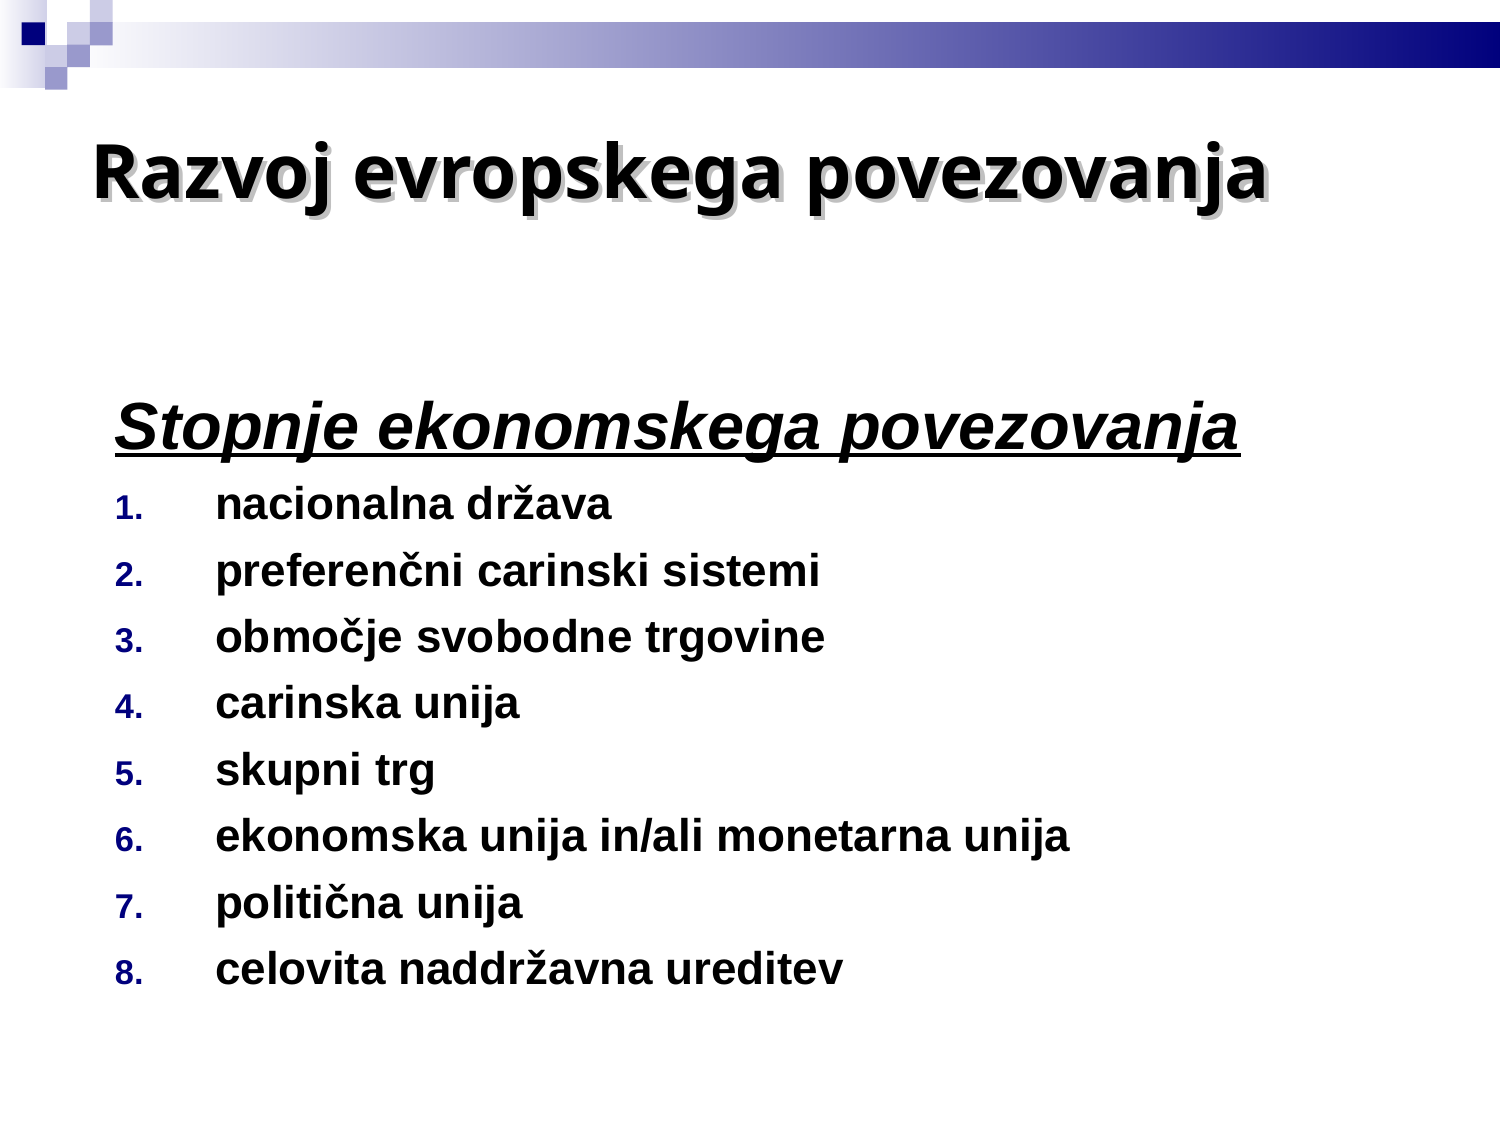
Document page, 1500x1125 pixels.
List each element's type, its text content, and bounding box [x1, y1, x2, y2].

list Stopnje ekonomskega povezovanja nacionalna država preferenčni carinski sistemi območje svobodne trgovine carinska unija skupni trg ekonomska unija in/ali monetarna unija politična unija celovita naddržavna ureditev [99, 375, 1425, 1068]
title Razvoj evropskega povezovanja [75, 74, 1426, 263]
